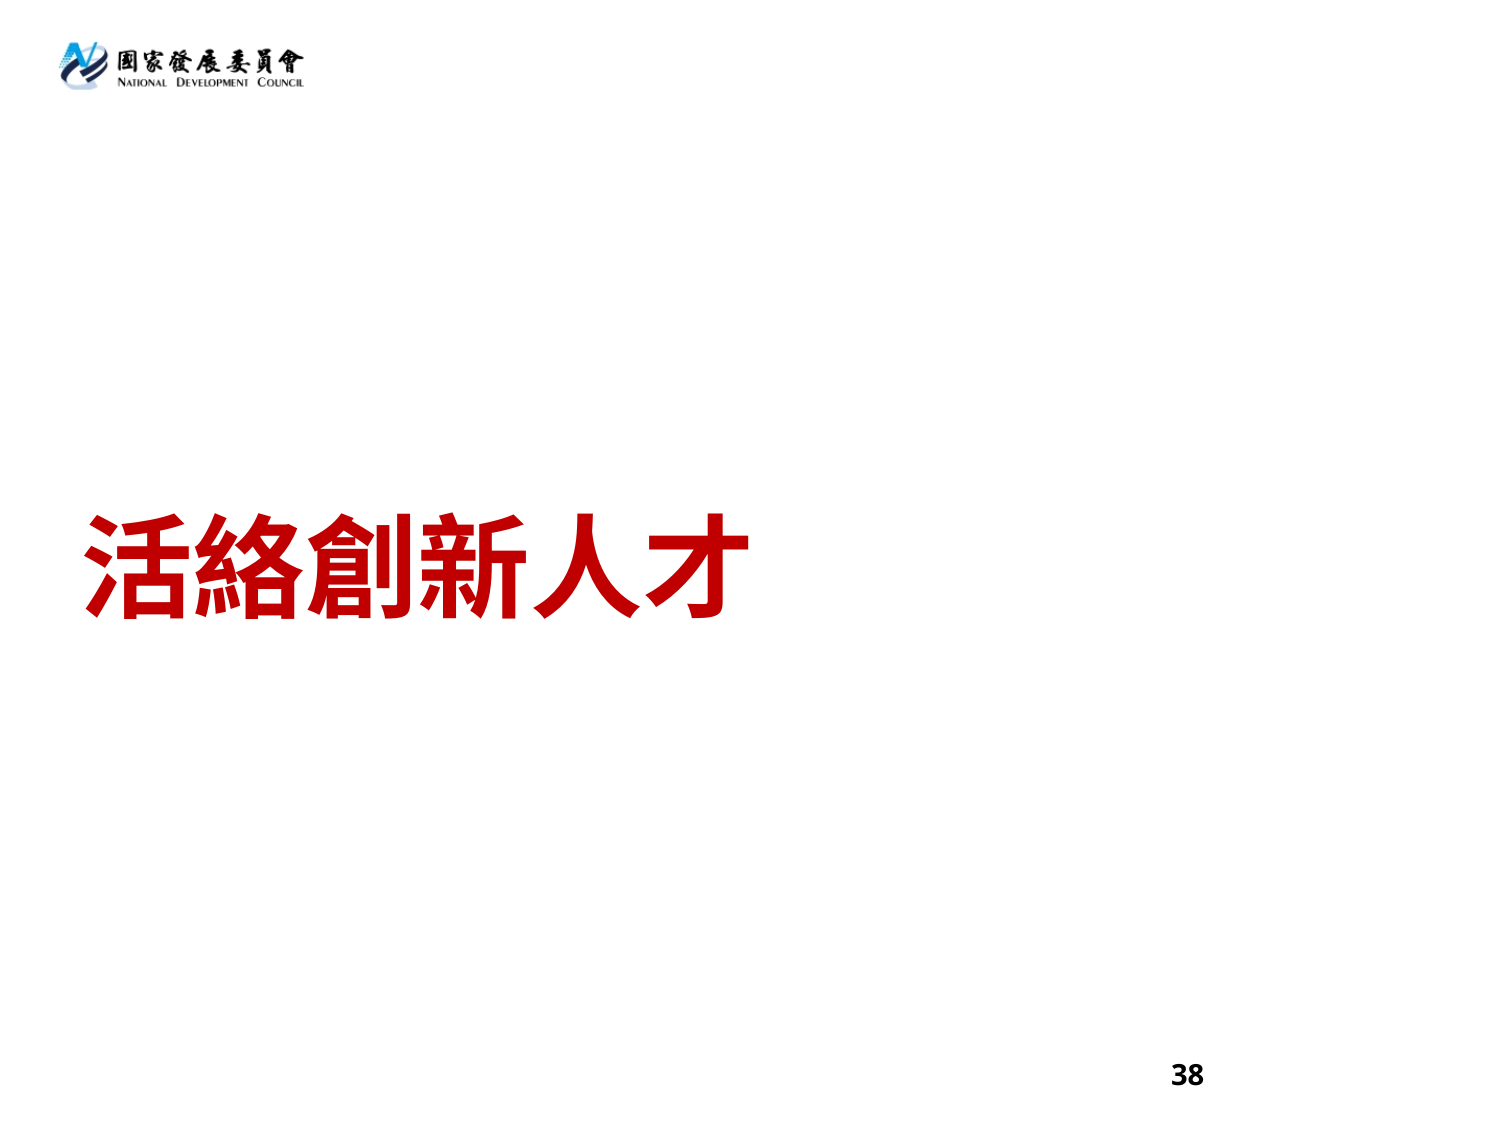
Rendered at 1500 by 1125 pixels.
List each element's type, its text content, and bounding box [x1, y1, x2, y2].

title 活絡創新人才 [64, 479, 1465, 668]
text_box 38 [1156, 1045, 1500, 1106]
